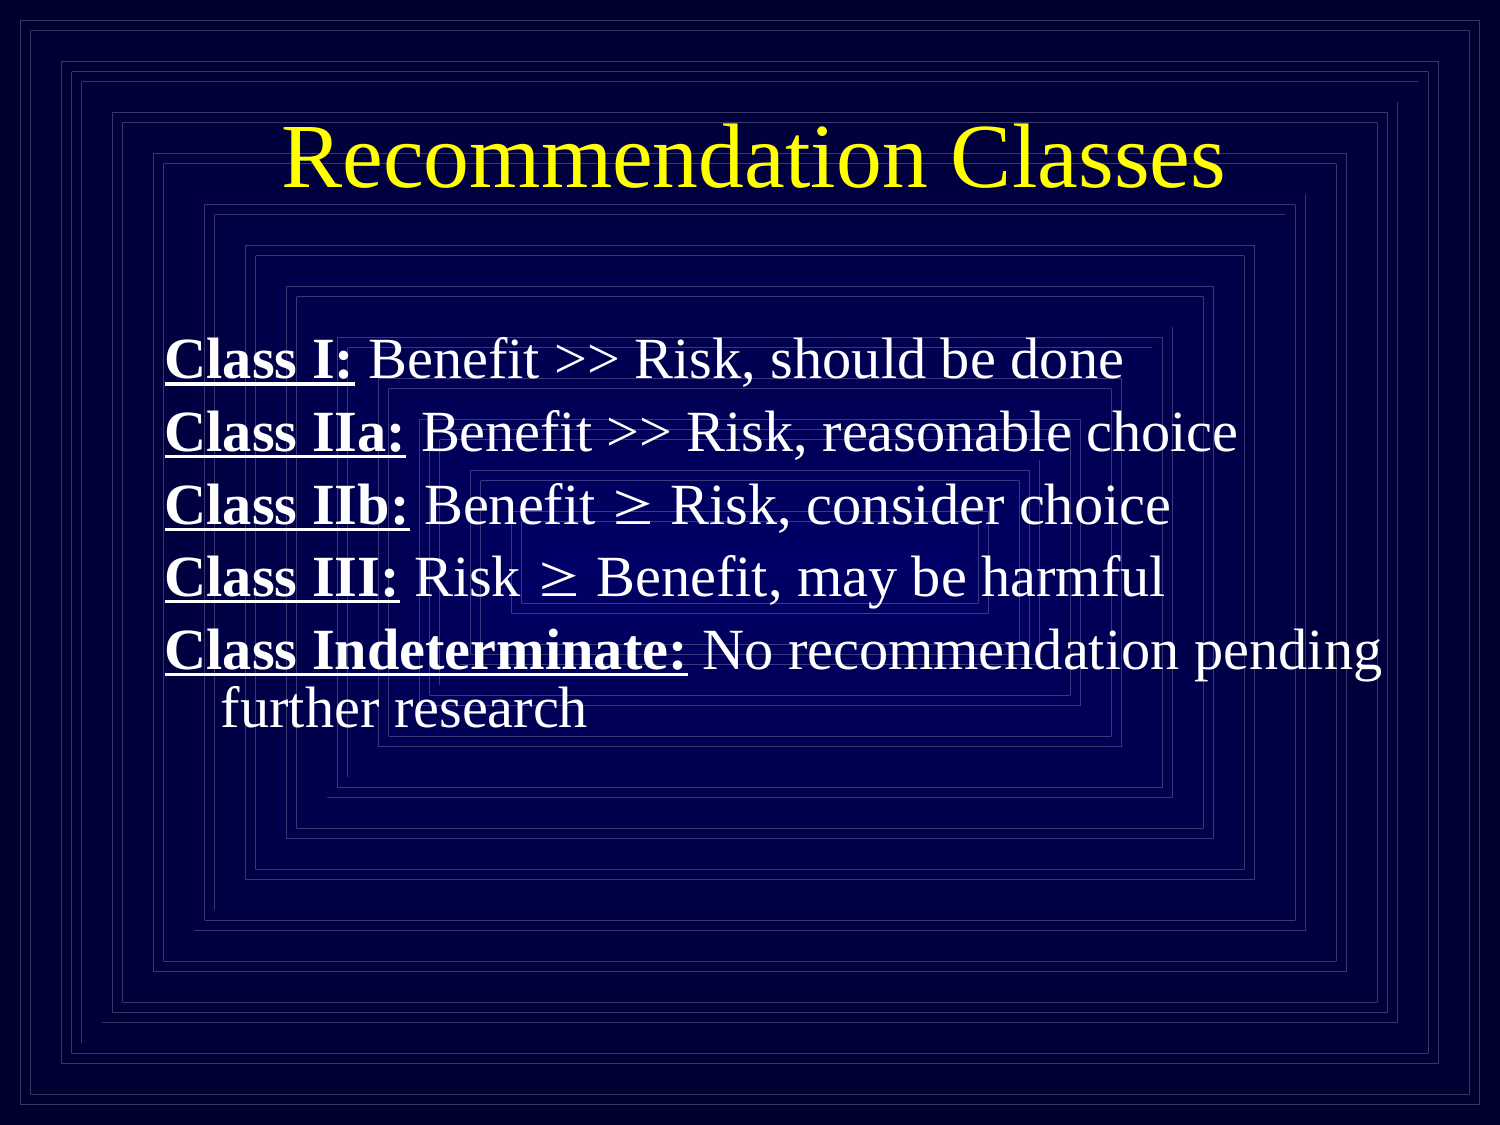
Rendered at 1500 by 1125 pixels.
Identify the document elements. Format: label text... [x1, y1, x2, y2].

text_box Recommendation Classes [37, 62, 1472, 250]
text_box Class I: Benefit >> Risk, should be done Class IIa: Benefit >> Risk, reasonable choice Class IIb: Benefit  Risk, consider choice Class III: Risk  Benefit, may be harmful Class Indeterminate: No recommendation pending further research [149, 324, 1400, 1038]
